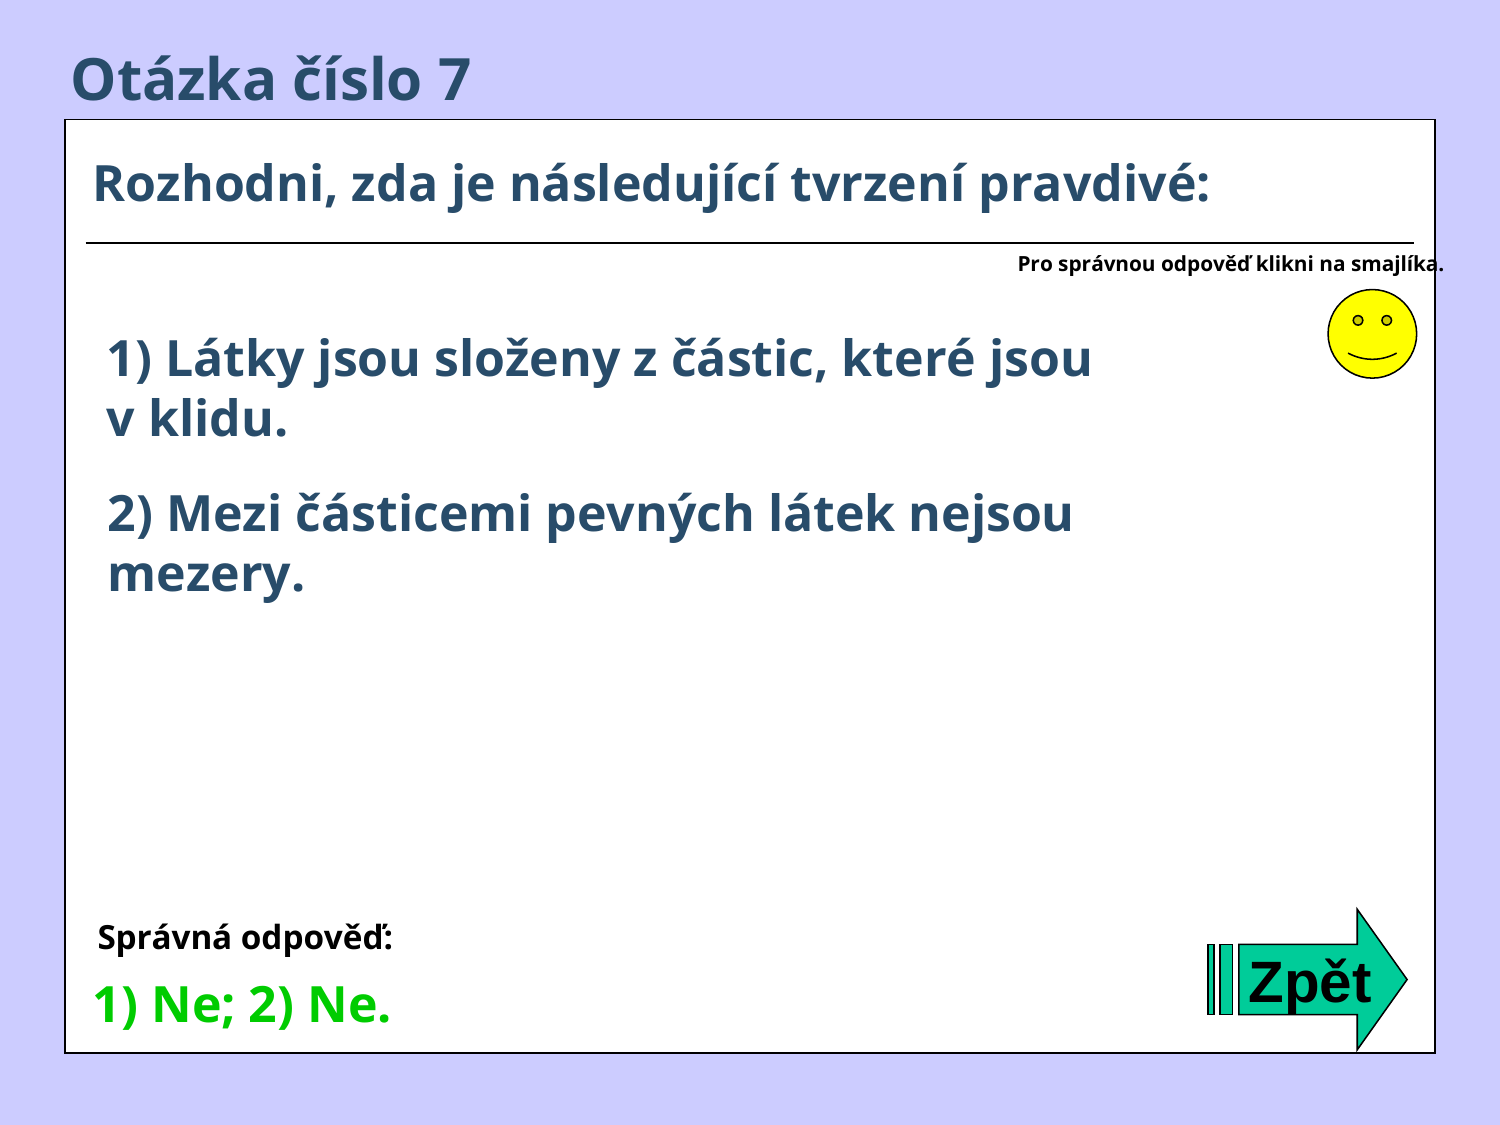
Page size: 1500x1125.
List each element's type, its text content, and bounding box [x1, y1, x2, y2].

text_box Zpět [1220, 944, 1233, 1015]
text_box 1) Látky jsou složeny z částic, které jsou v klidu. [91, 349, 1245, 423]
text_box Pro správnou odpověď klikni na smajlíka. [1002, 215, 1464, 311]
text_box 2) Mezi částicemi pevných látek nejsou mezery. [92, 504, 1246, 578]
text_box [64, 119, 1436, 1053]
text_box Zpět [1208, 944, 1214, 1015]
text_box 1) Ne; 2) Ne. [78, 955, 1039, 1050]
text_box Rozhodni, zda je následující tvrzení pravdivé: [78, 134, 1413, 229]
text_box Správná odpověď: [82, 888, 492, 955]
text_box Zpět [1238, 909, 1408, 1050]
text_box Otázka číslo 7 [55, 38, 1391, 133]
